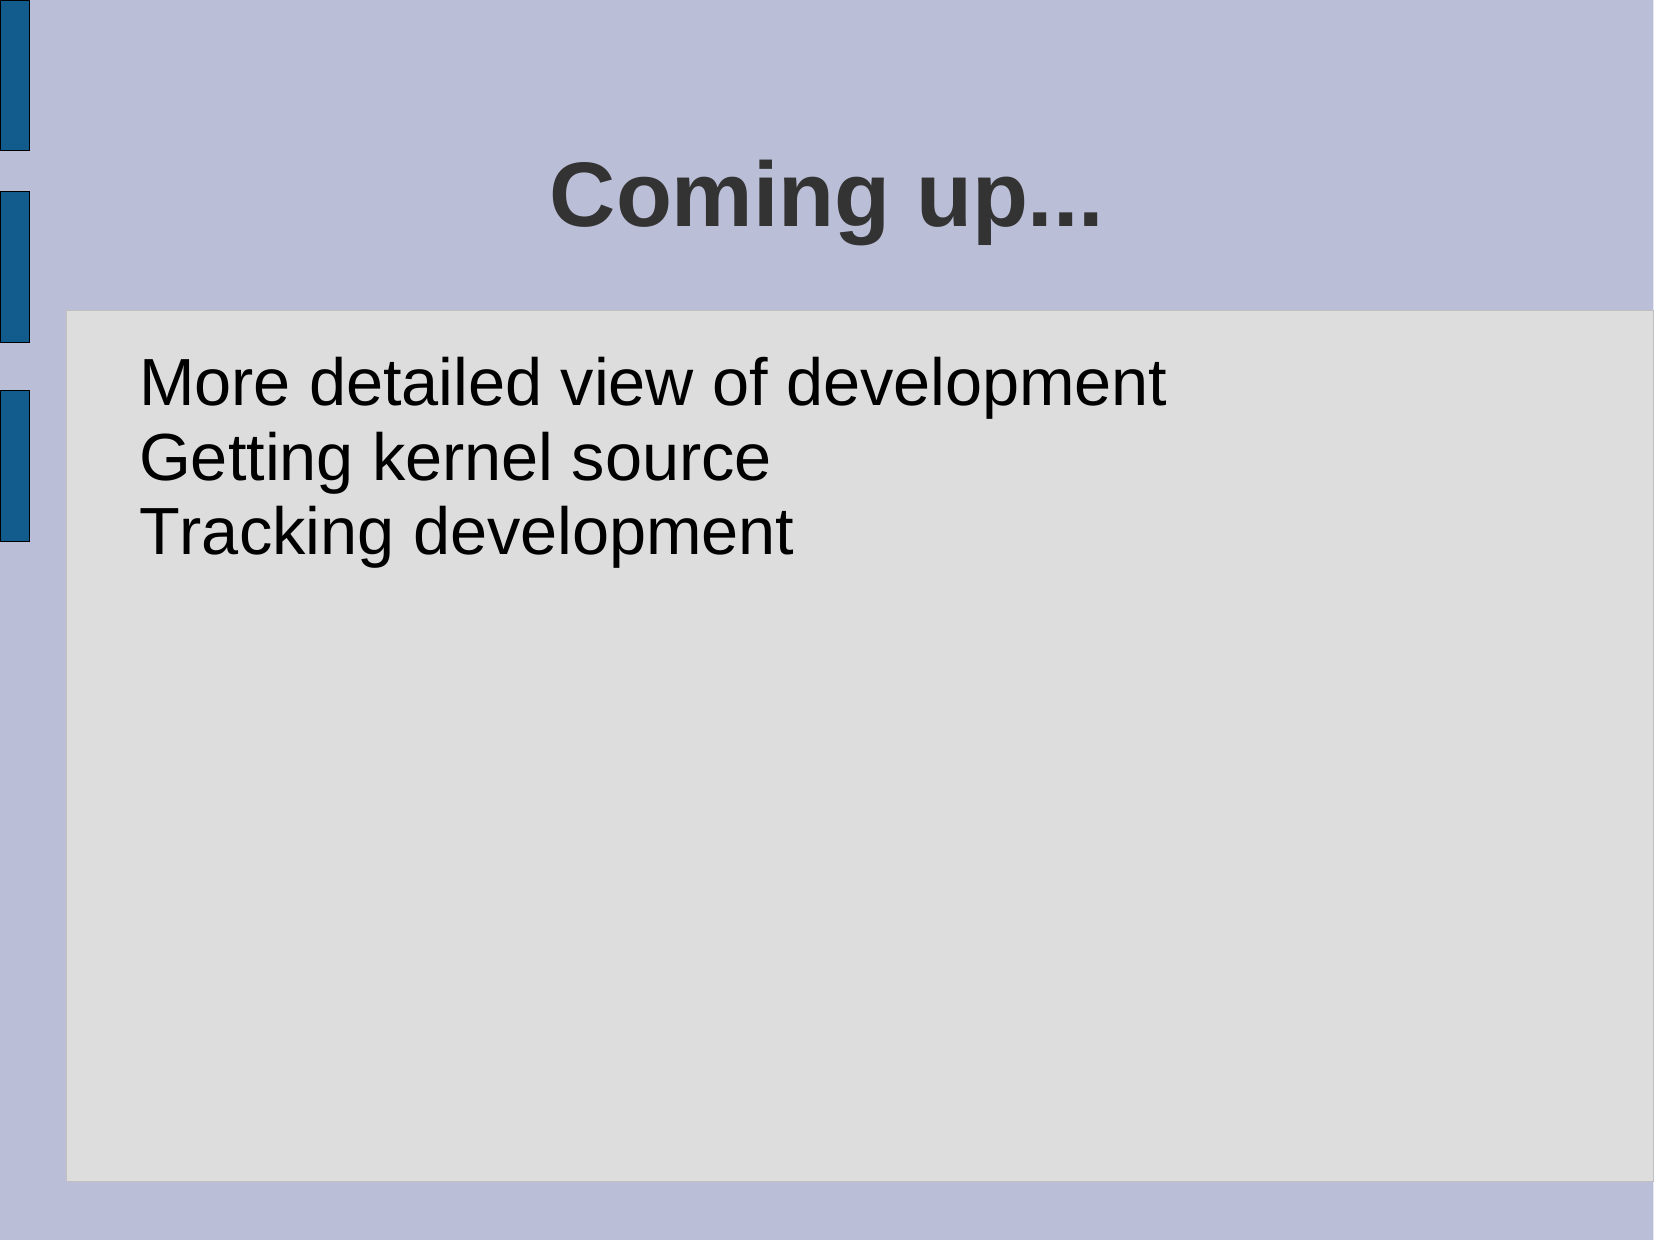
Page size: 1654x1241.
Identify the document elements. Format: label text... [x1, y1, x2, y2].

list More detailed view of development Getting kernel source Tracking development [121, 344, 1534, 1112]
title Coming up... [121, 98, 1534, 291]
